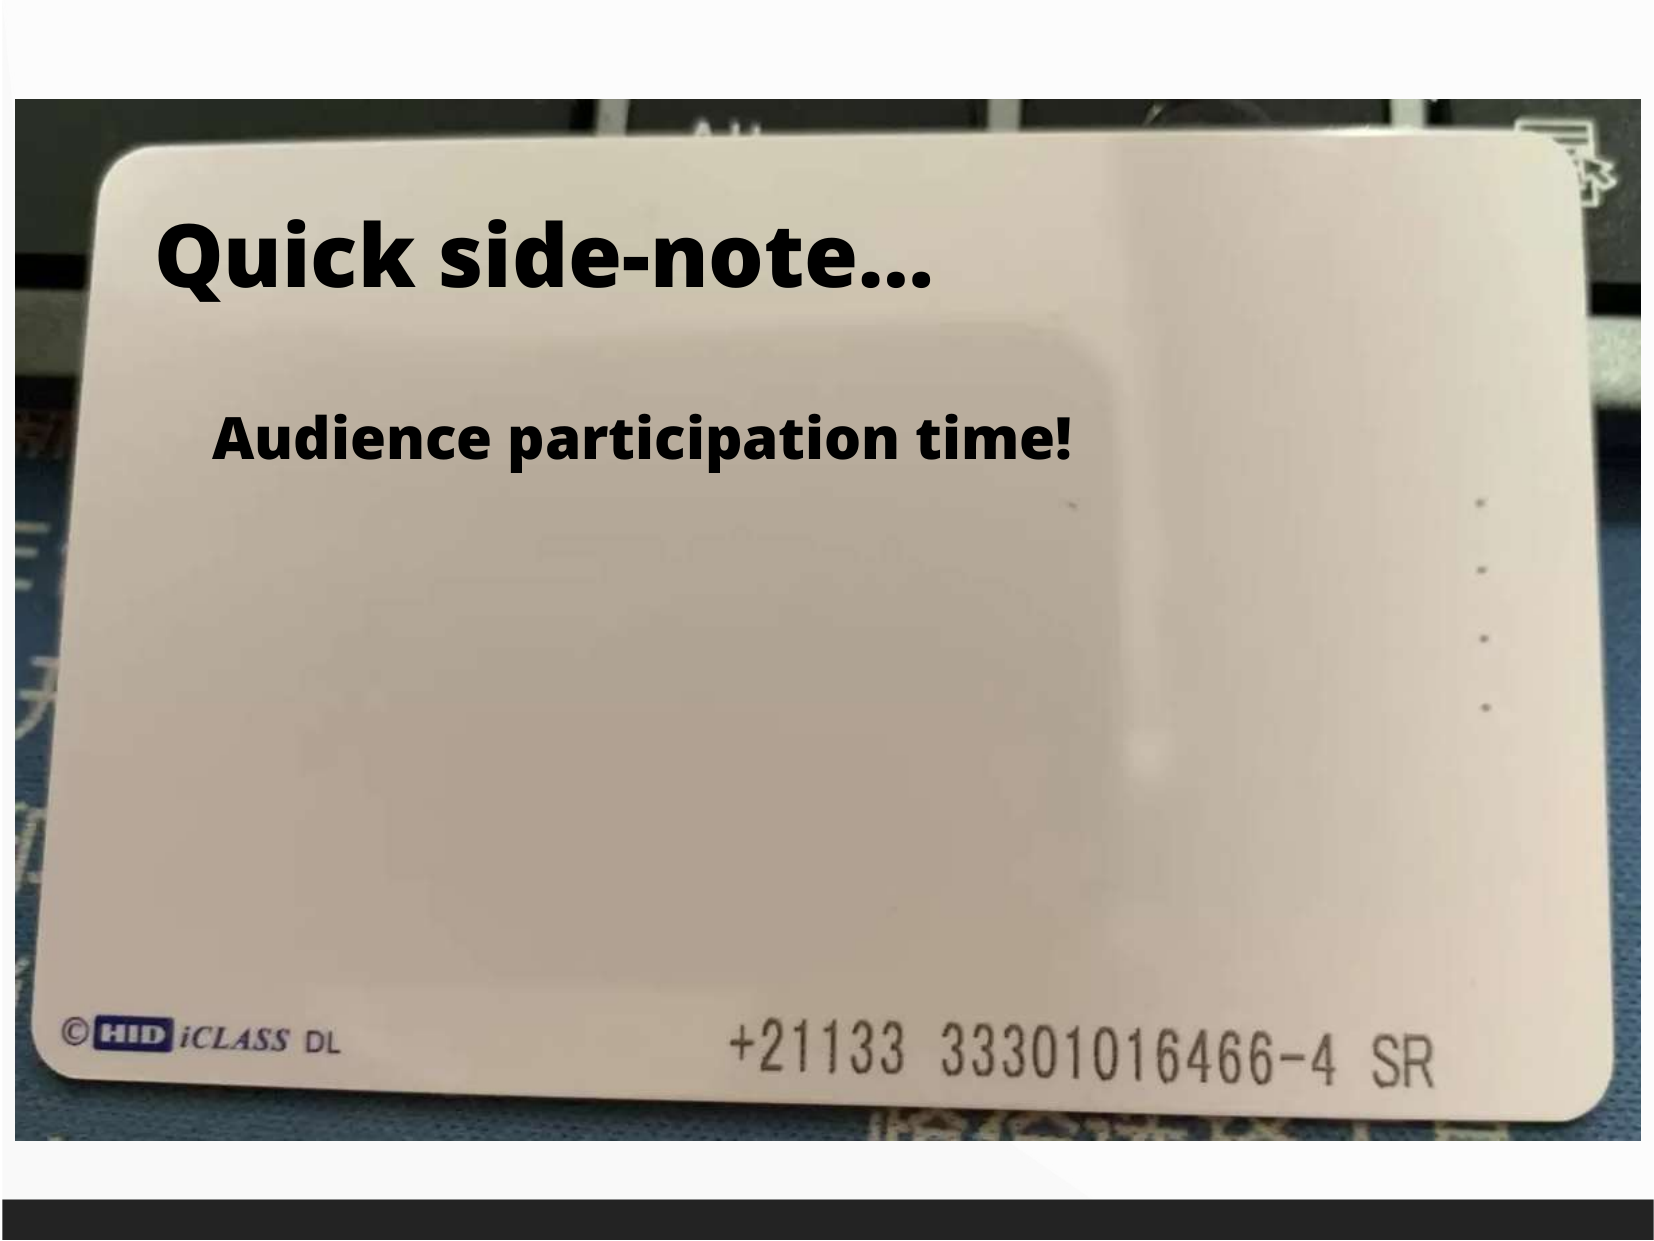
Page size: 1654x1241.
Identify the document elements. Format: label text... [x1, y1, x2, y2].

text_box Audience participation time! [197, 389, 976, 488]
picture [2, 0, 1654, 1241]
text_box Quick side-note… [139, 186, 870, 326]
